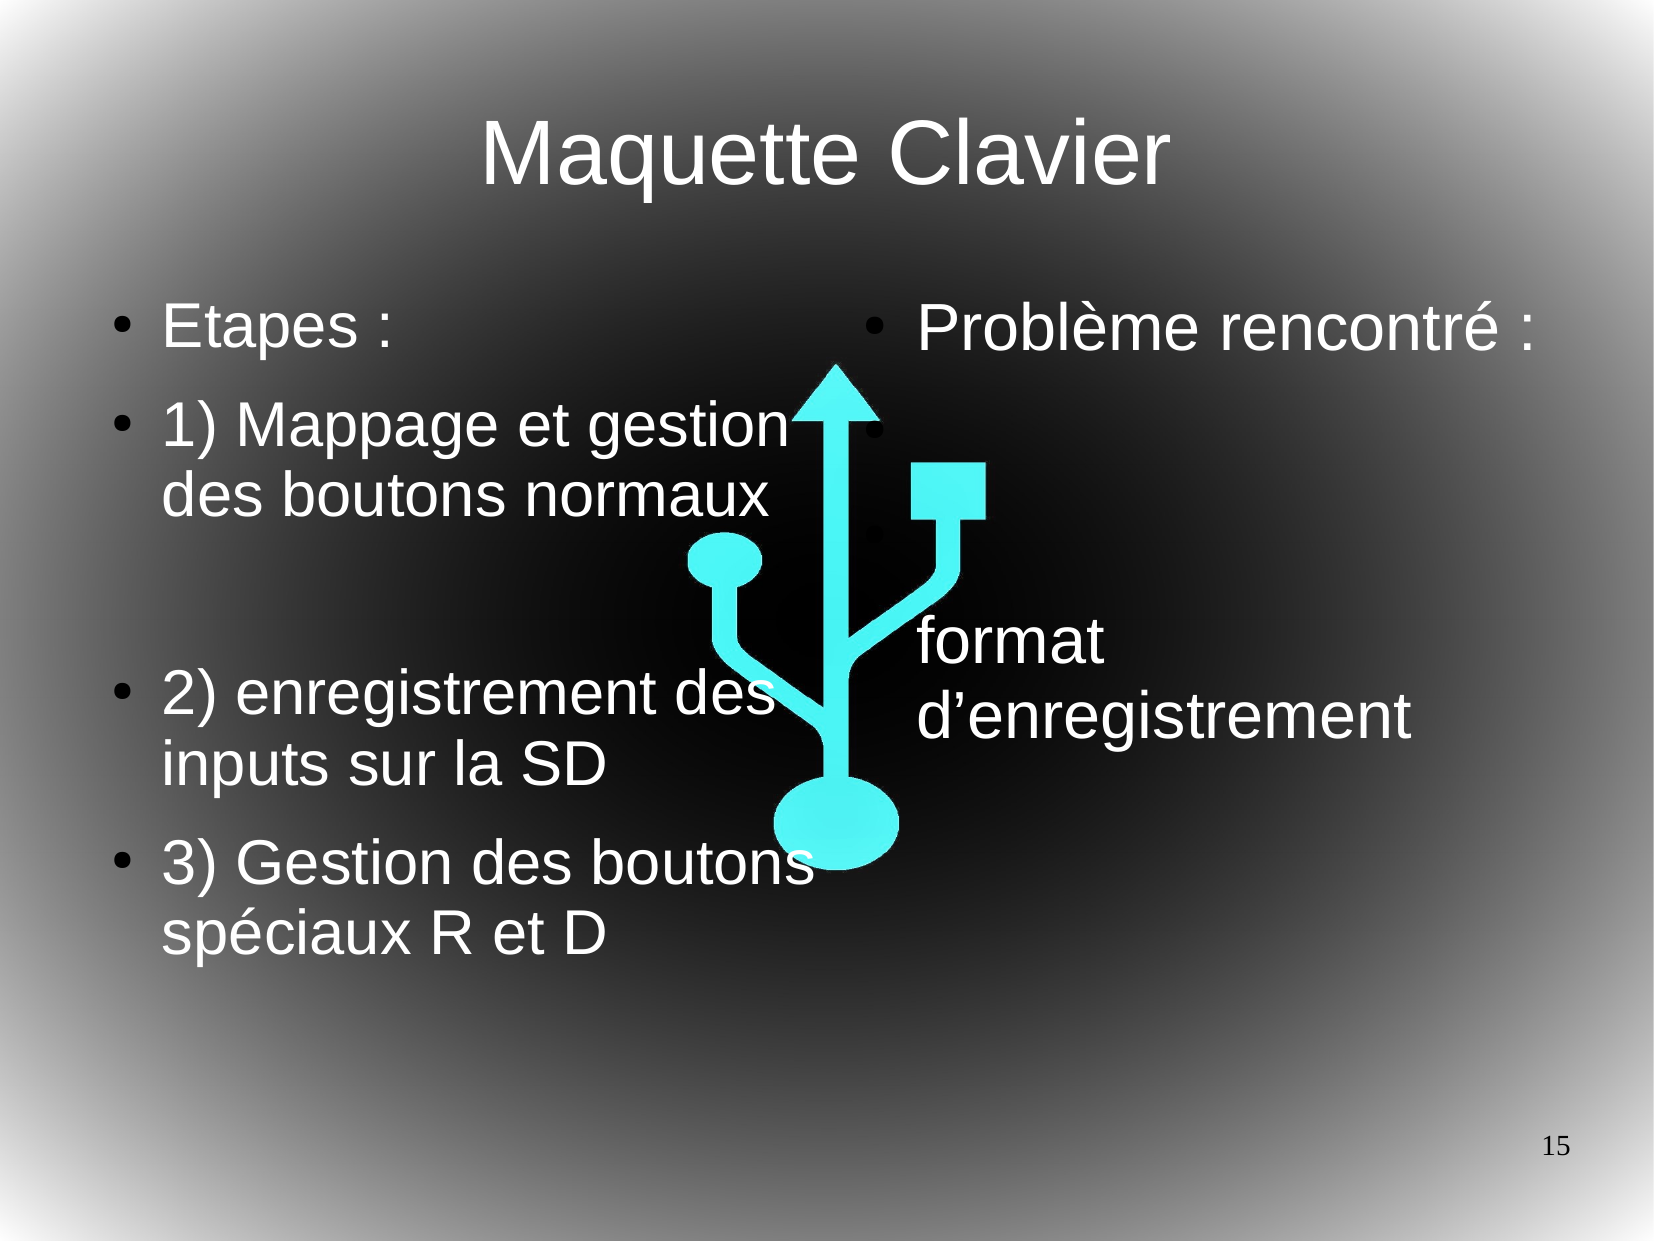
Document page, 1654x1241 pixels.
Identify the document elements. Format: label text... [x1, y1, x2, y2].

picture [0, 0, 1654, 1241]
list Etapes : 1) Mappage et gestion des boutons normaux 2) enregistrement des inputs sur la SD 3) Gestion des boutons spéciaux R et D [94, 290, 821, 1010]
list Problème rencontré : format d’enregistrement [845, 290, 1607, 981]
title Maquette Clavier [82, 49, 1571, 257]
